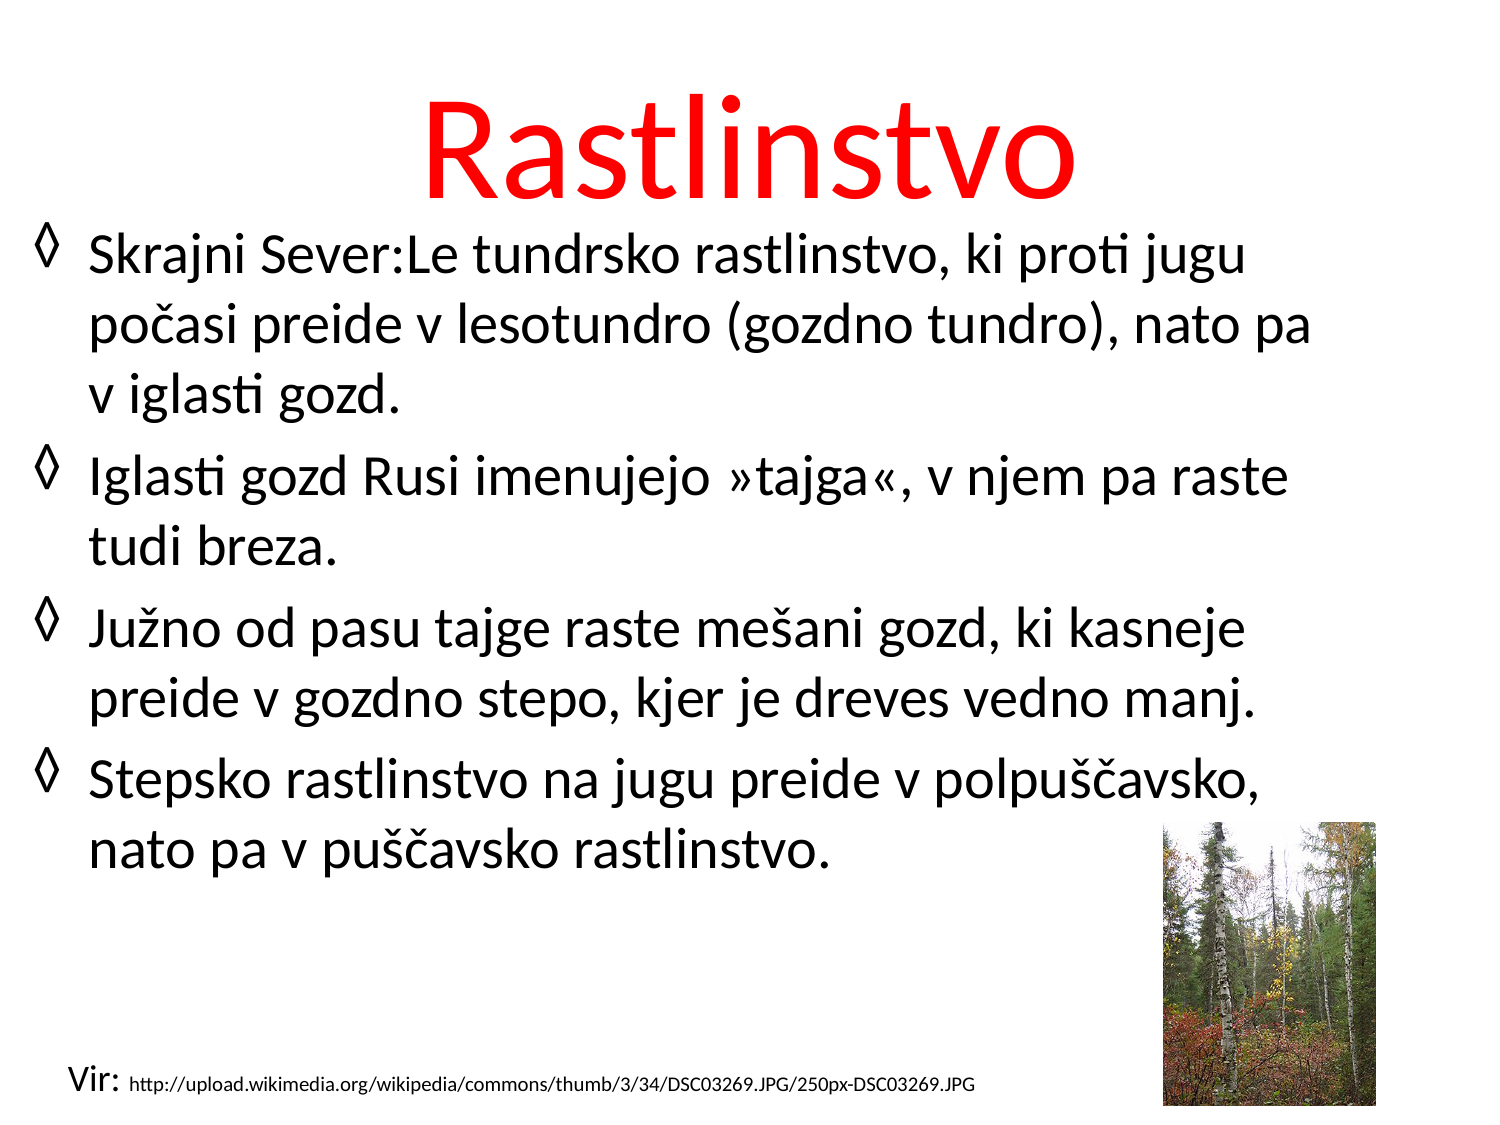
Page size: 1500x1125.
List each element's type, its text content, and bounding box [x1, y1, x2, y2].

title Rastlinstvo [75, 45, 1425, 233]
picture [1163, 822, 1376, 1106]
list Skrajni Sever:Le tundrsko rastlinstvo, ki proti jugu počasi preide v lesotundro (gozdno tundro), nato pa v iglasti gozd. Iglasti gozd Rusi imenujejo »tajga«, v njem pa raste tudi breza. Južno od pasu tajge raste mešani gozd, ki kasneje preide v gozdno stepo, kjer je dreves vedno manj. Stepsko rastlinstvo na jugu preide v polpuščavsko, nato pa v puščavsko rastlinstvo. [17, 208, 1368, 951]
text_box Vir: http://upload.wikimedia.org/wikipedia/commons/thumb/3/34/DSC03269.JPG/250px-DSC03269.JPG [53, 1047, 1128, 1107]
